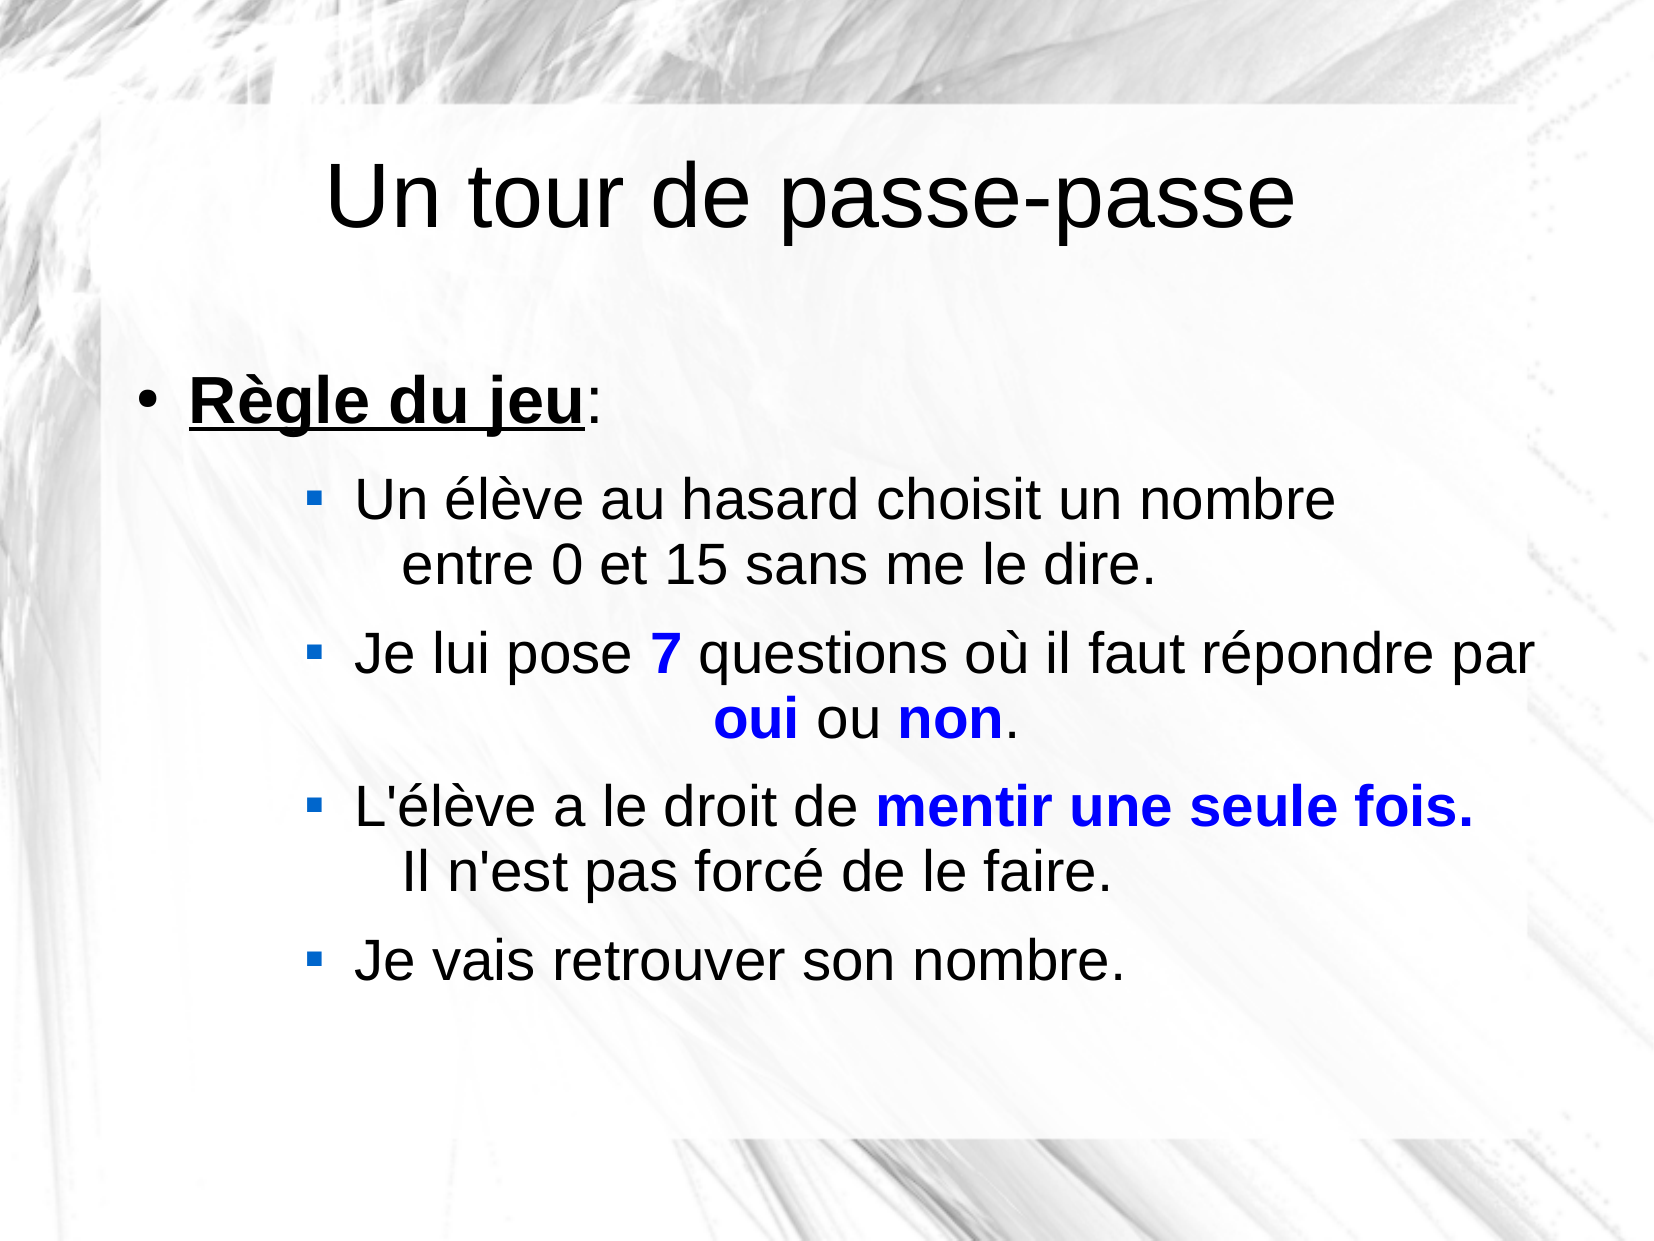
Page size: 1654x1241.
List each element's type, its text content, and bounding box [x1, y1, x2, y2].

picture [0, 0, 1654, 1241]
list Règle du jeu: Un élève au hasard choisit un nombre entre 0 et 15 sans me le dire. Je lui pose 7 questions où il faut répondre par oui ou non. L'élève a le droit de mentir une seule fois. Il n'est pas forcé de le faire. Je vais retrouver son nombre. [118, 362, 1571, 1182]
title Un tour de passe-passe [118, 112, 1506, 281]
